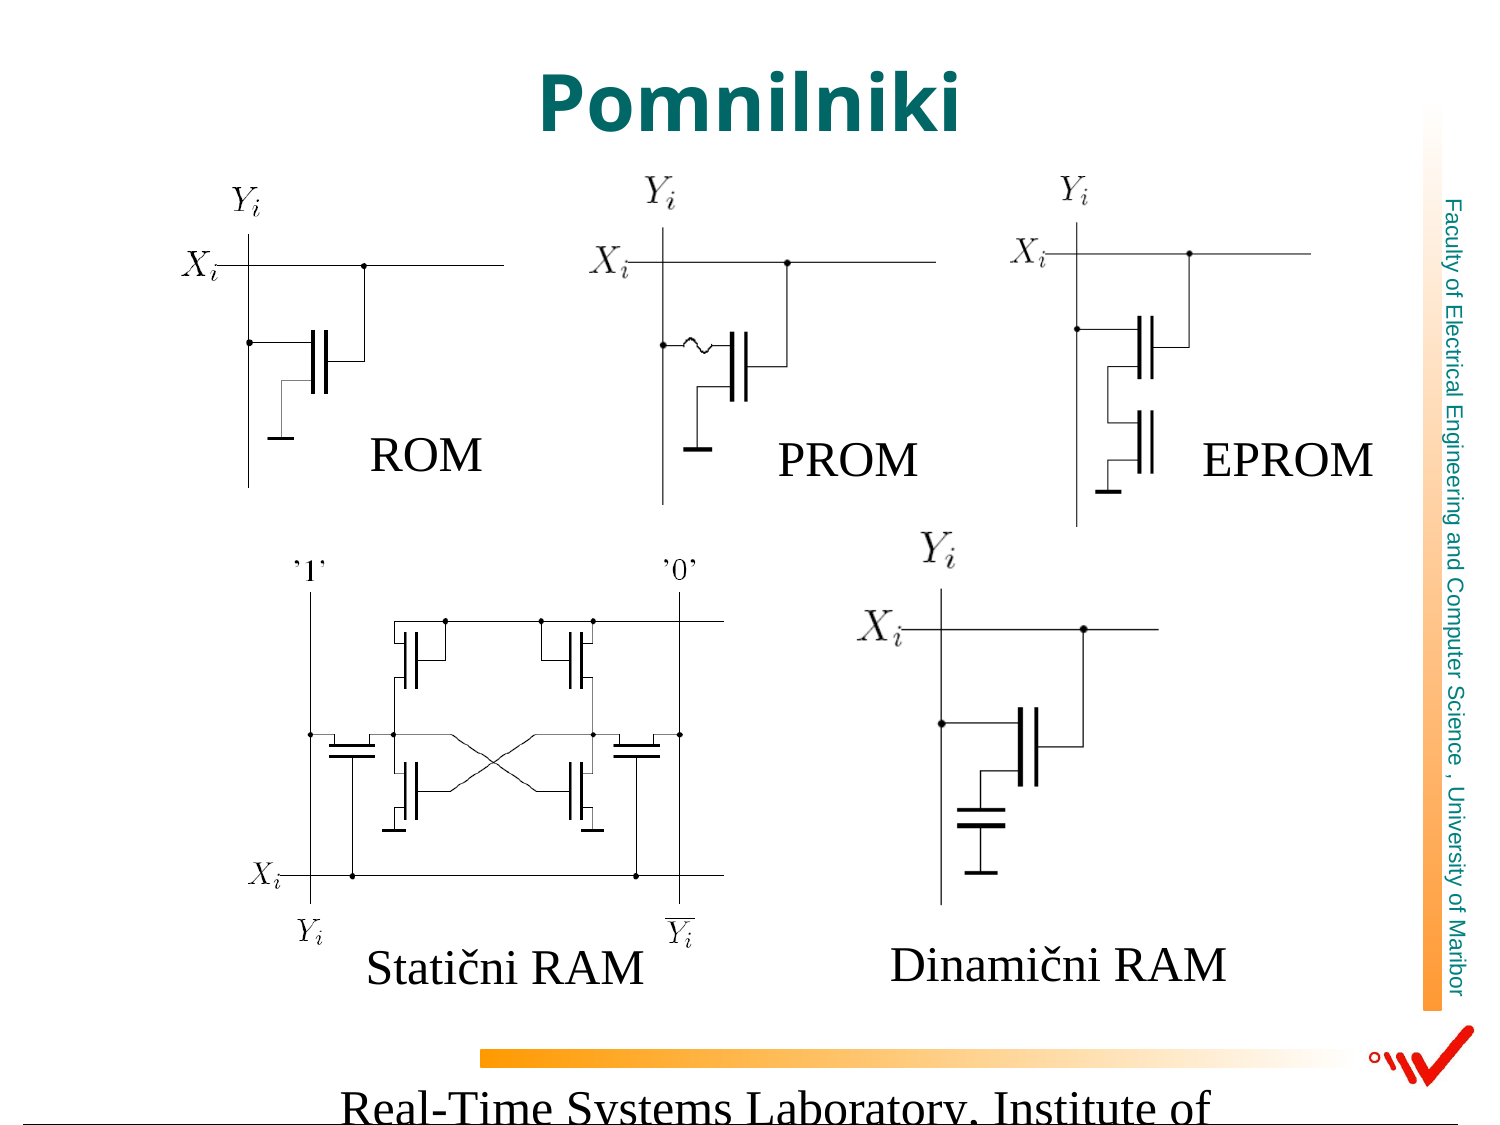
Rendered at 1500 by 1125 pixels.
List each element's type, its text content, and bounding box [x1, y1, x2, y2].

text_box EPROM [1187, 418, 1390, 495]
text_box Statični RAM [350, 927, 661, 1003]
title Pomnilniki [75, 45, 1426, 233]
text_box Dinamični RAM [874, 924, 1243, 1000]
text_box ROM [354, 413, 499, 490]
picture [852, 170, 1311, 908]
picture [577, 173, 936, 505]
picture [230, 547, 726, 950]
picture [177, 183, 504, 488]
text_box PROM [762, 418, 934, 495]
